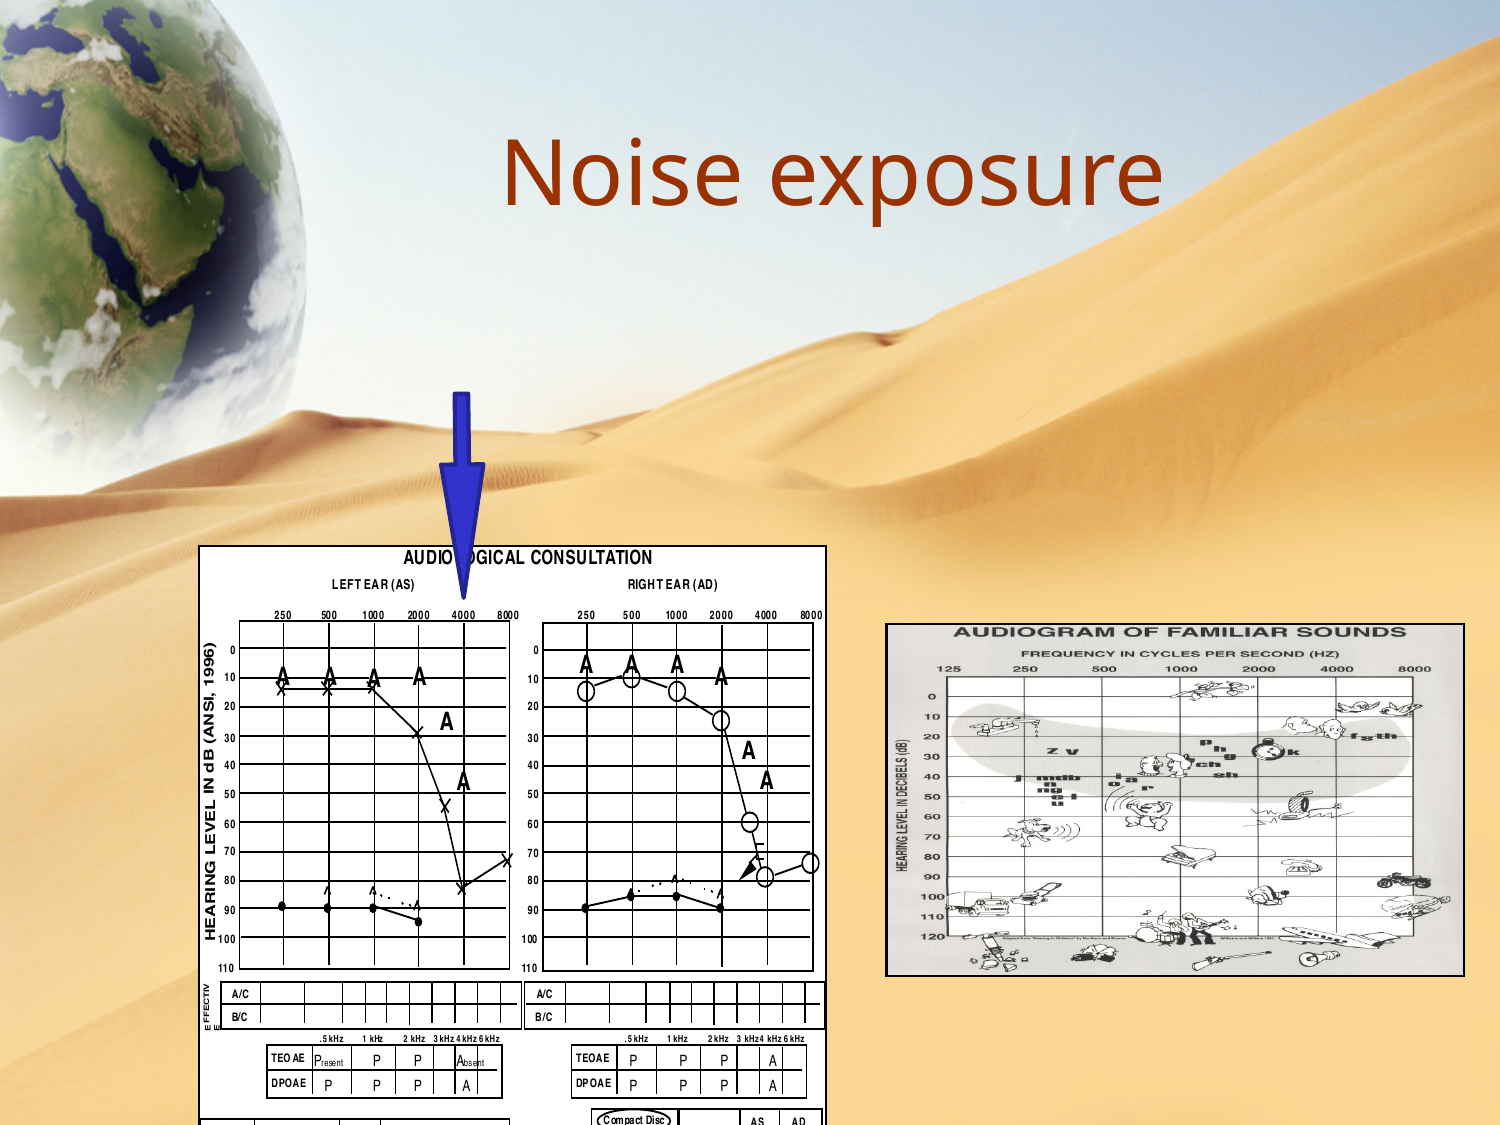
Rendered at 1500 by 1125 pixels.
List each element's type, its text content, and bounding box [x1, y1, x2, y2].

text_box [441, 393, 484, 598]
picture [200, 546, 826, 1125]
text_box Noise exposure [112, 99, 1388, 288]
picture [0, 0, 1500, 1125]
